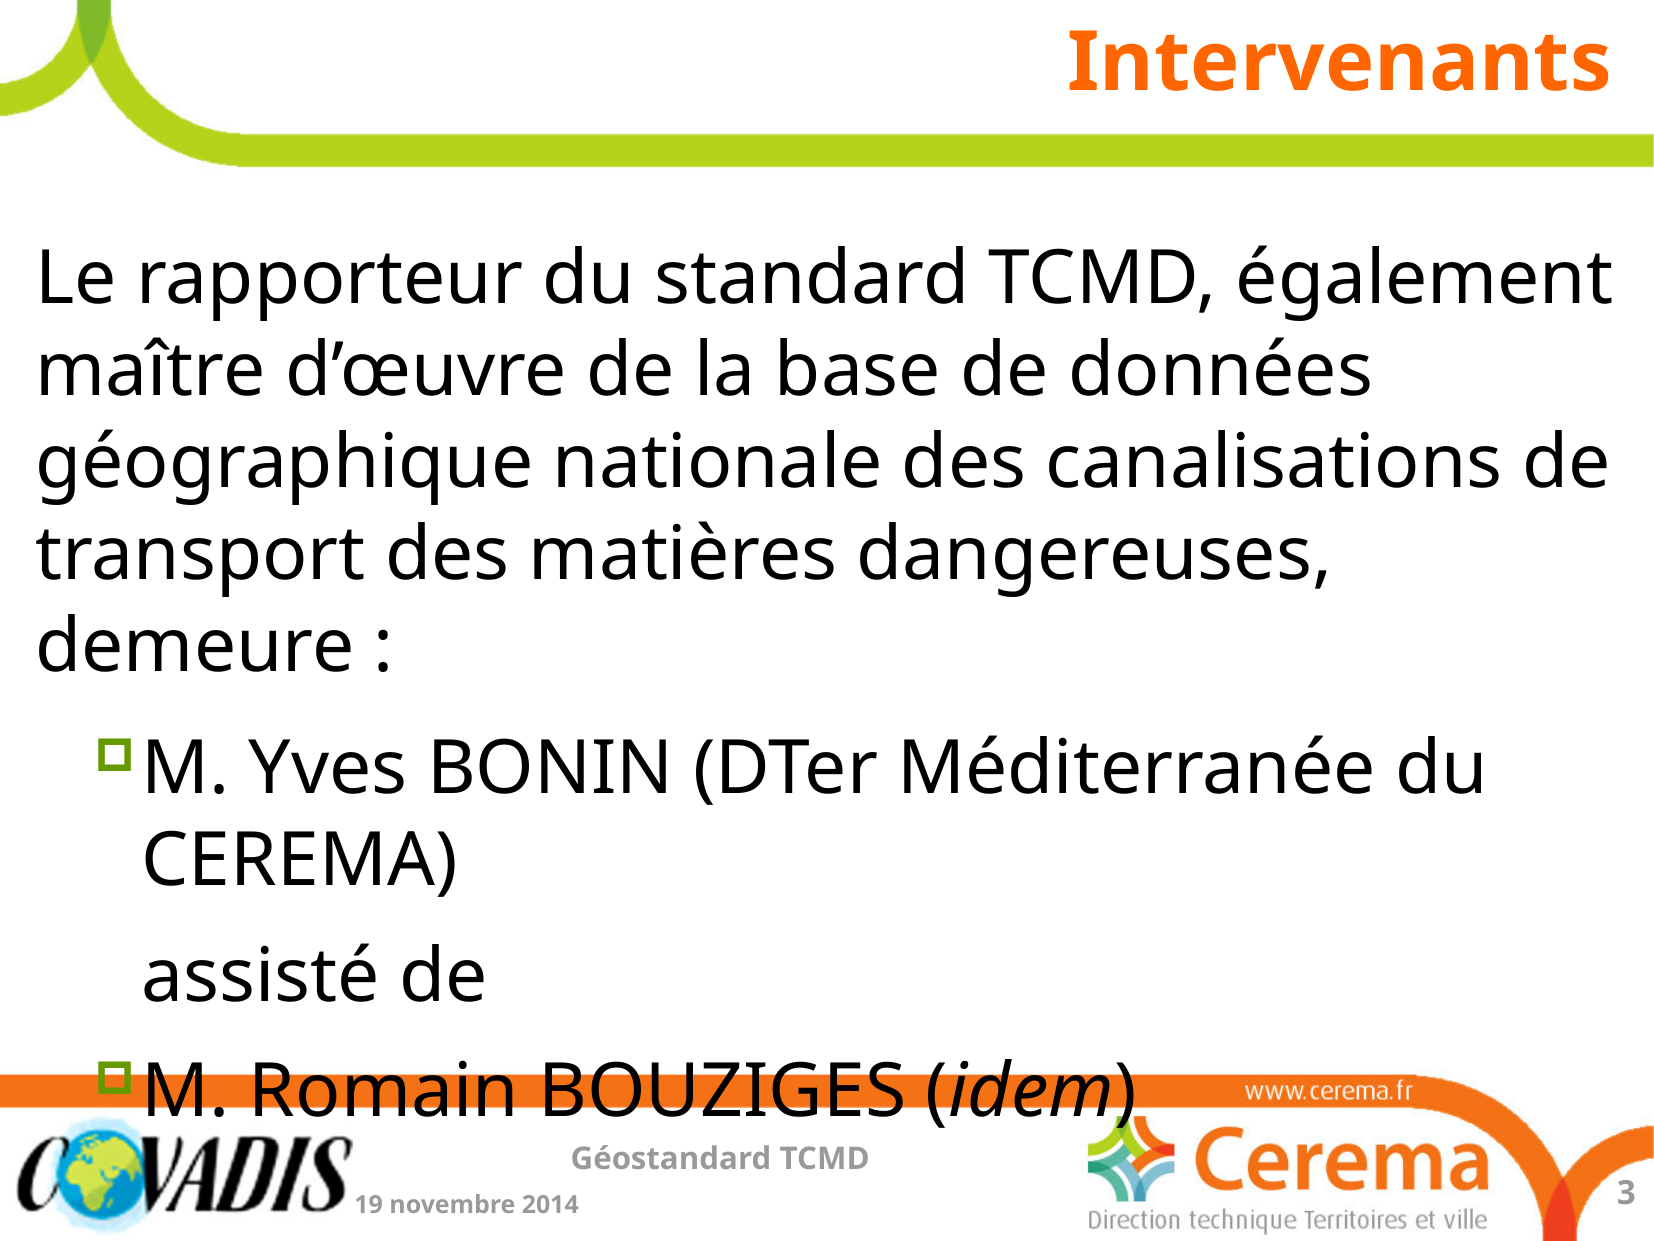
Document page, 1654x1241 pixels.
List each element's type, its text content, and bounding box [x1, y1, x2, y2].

picture [0, 0, 1654, 1241]
list Le rapporteur du standard TCMD, également maître d’œuvre de la base de données géographique nationale des canalisations de transport des matières dangereuses, demeure : M. Yves BONIN (DTer Méditerranée du CEREMA) assisté de M. Romain BOUZIGES (idem) [35, 230, 1619, 1052]
title Intervenants [177, 0, 1613, 172]
